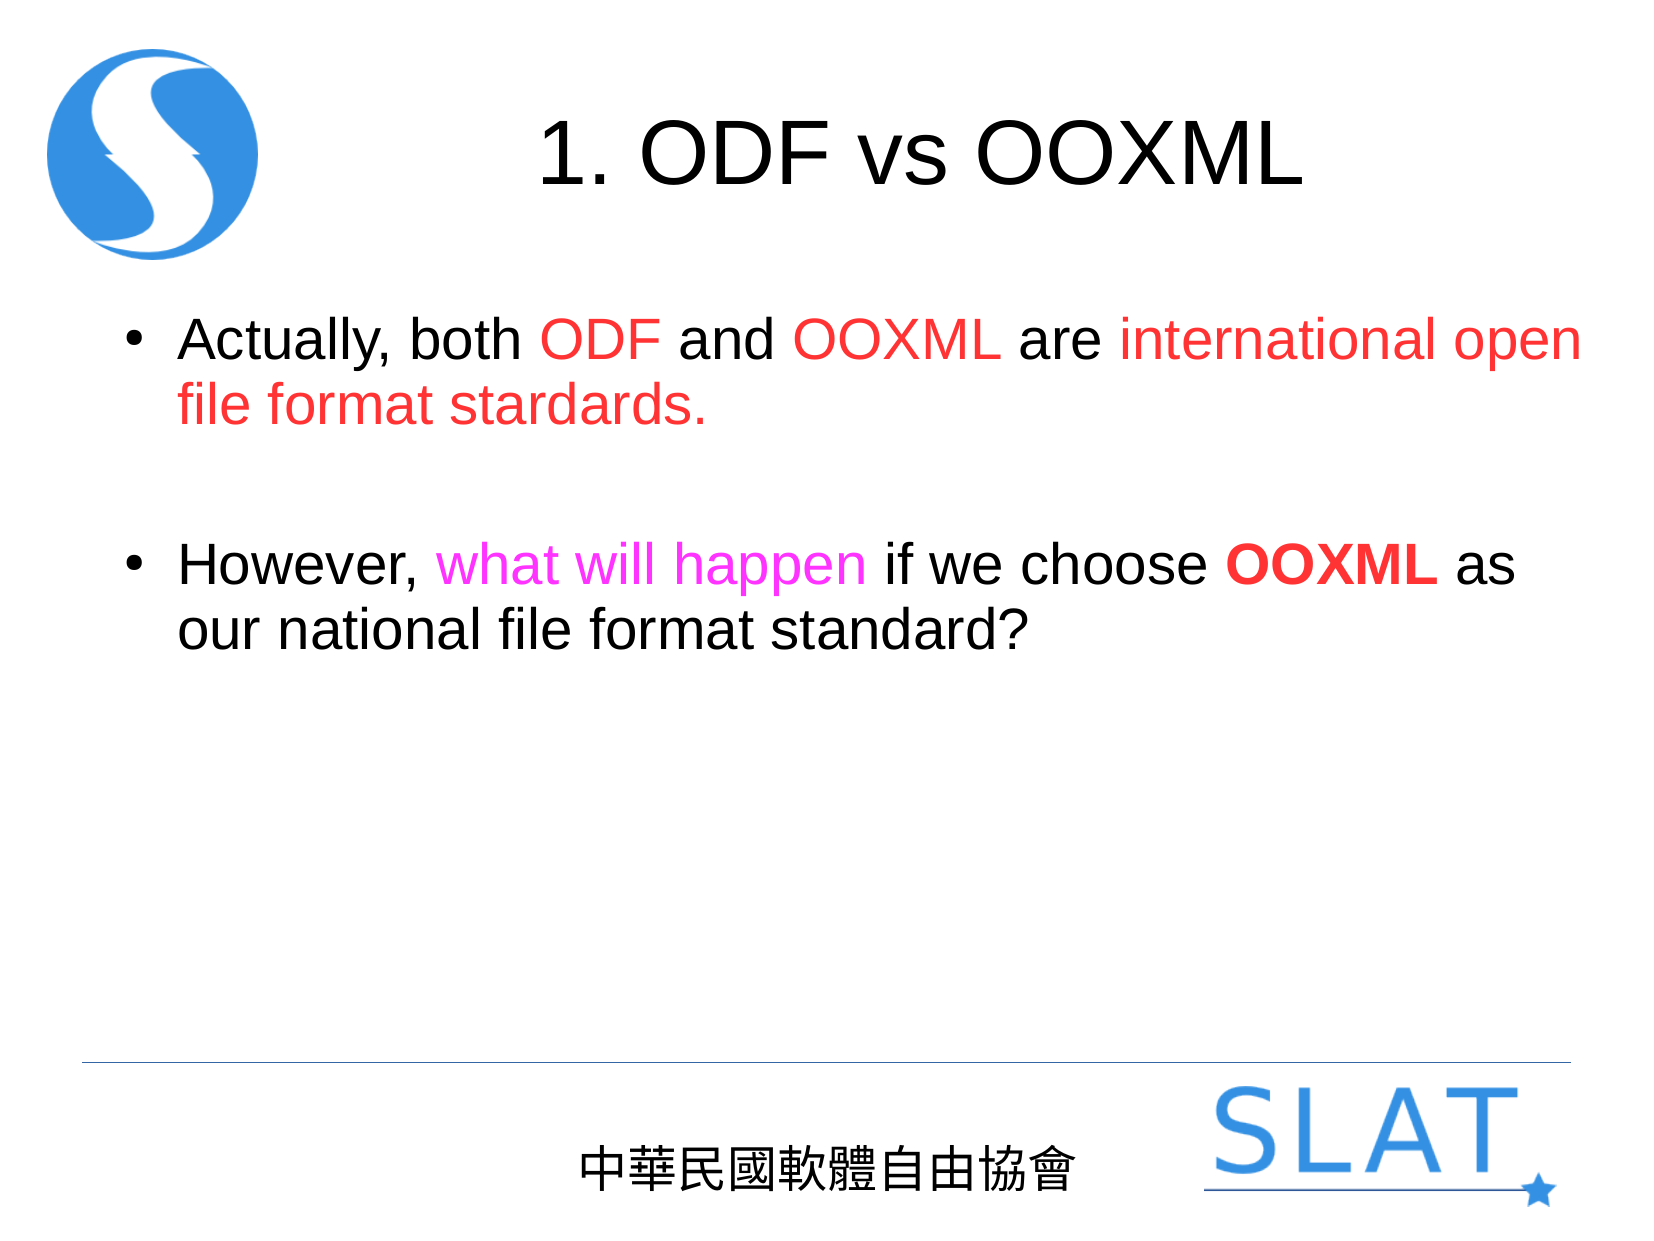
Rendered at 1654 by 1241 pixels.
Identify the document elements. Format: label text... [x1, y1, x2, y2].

title 1. ODF vs OOXML [271, 49, 1571, 257]
picture [1204, 1086, 1557, 1207]
list Actually, both ODF and OOXML are international open file format stardards. However, what will happen if we choose OOXML as our national file format standard? [106, 307, 1595, 986]
picture [47, 49, 258, 260]
